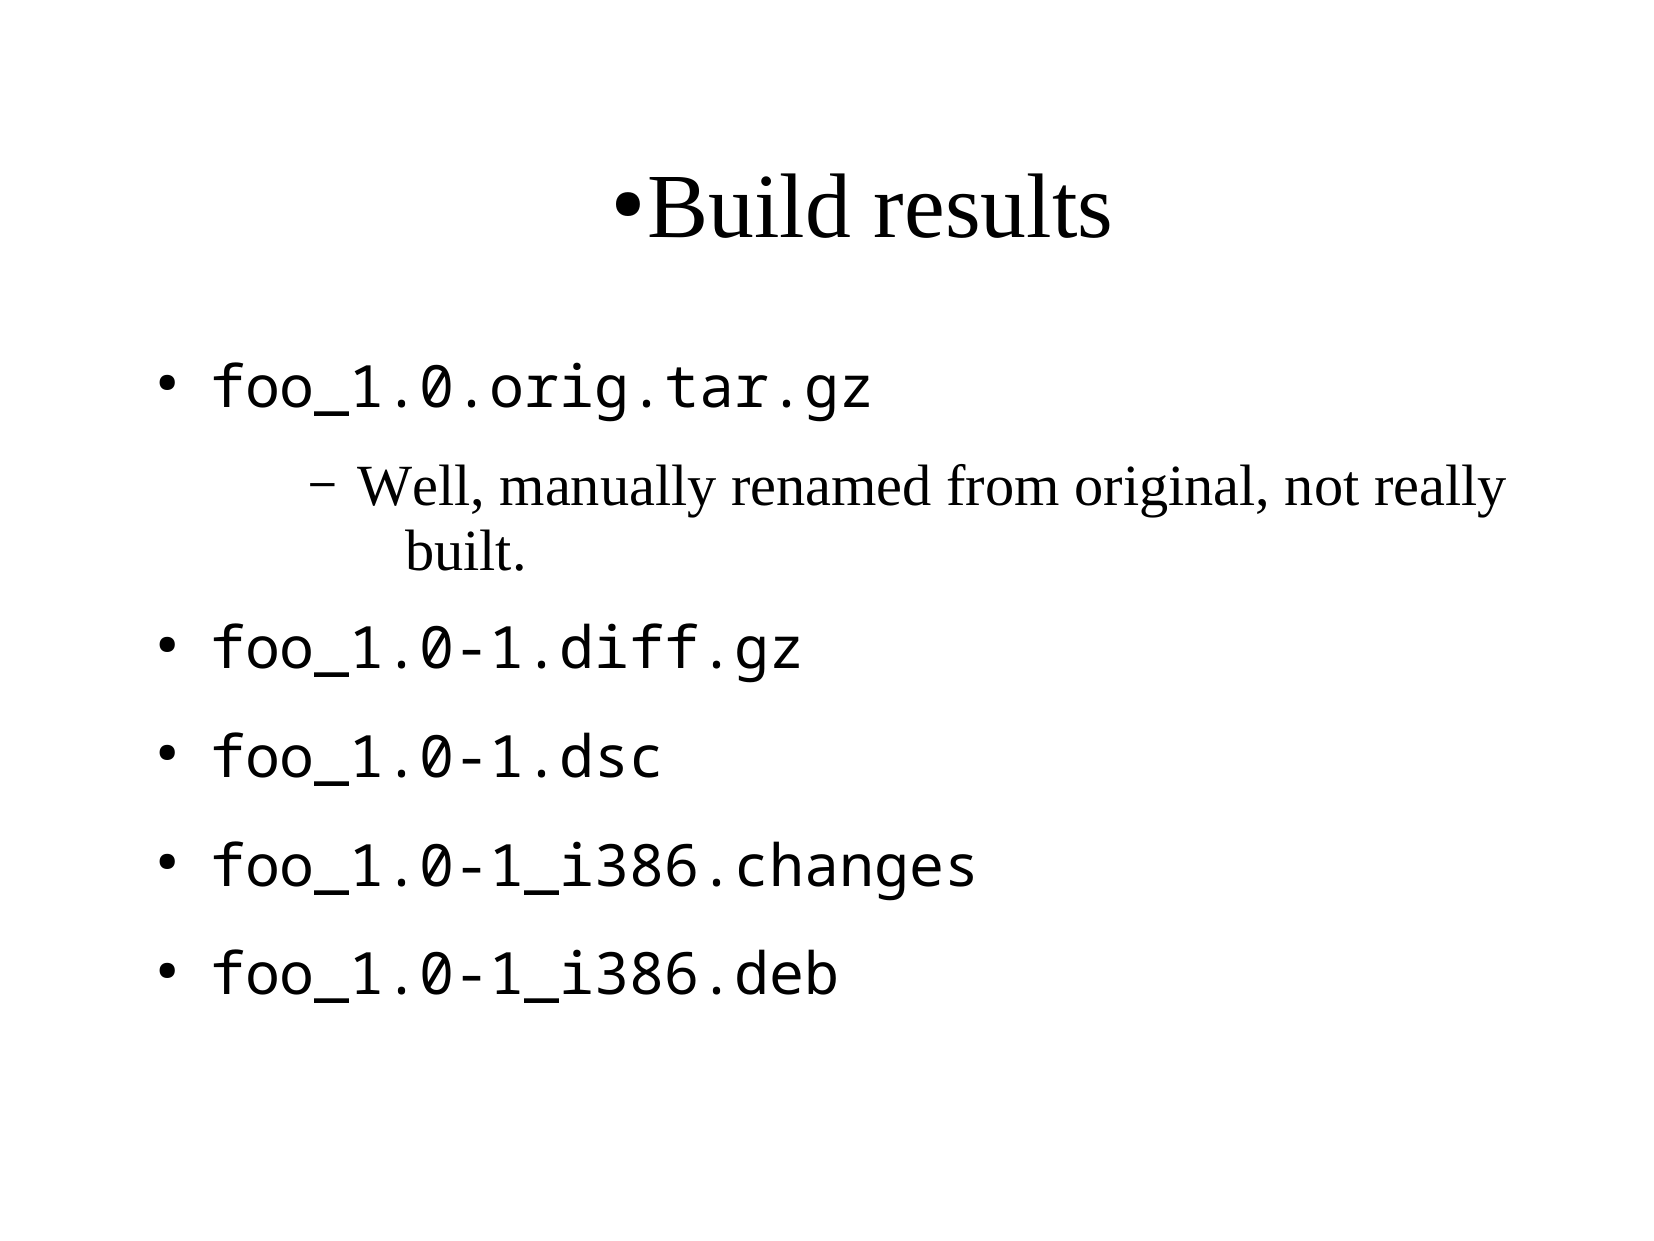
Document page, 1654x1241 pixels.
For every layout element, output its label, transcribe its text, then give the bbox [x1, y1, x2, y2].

title Build results [121, 102, 1534, 311]
list foo_1.0.orig.tar.gz Well, manually renamed from original, not really built. foo_1.0-1.diff.gz foo_1.0-1.dsc foo_1.0-1_i386.changes foo_1.0-1_i386.deb [121, 344, 1534, 1127]
